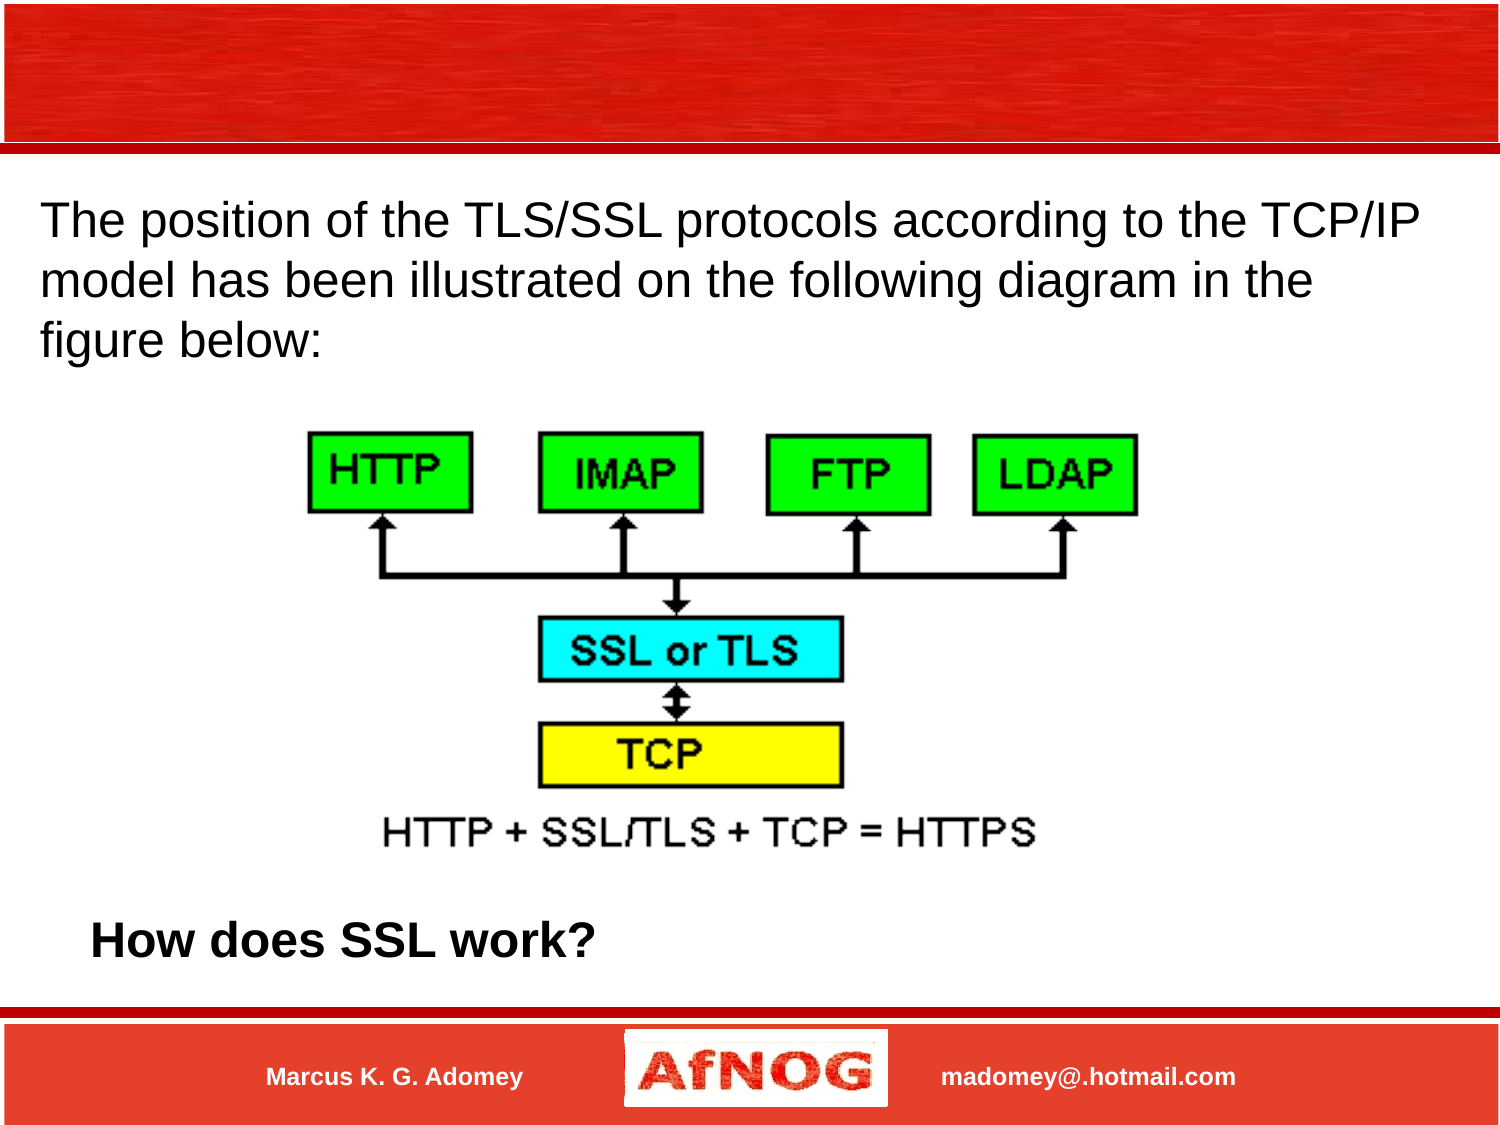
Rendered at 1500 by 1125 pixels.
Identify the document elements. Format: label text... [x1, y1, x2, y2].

text_box The position of the TLS/SSL protocols according to the TCP/IP model has been illustrated on the following diagram in the figure below: [24, 180, 1463, 378]
text_box How does SSL work? [75, 900, 1288, 976]
picture [300, 425, 1150, 863]
